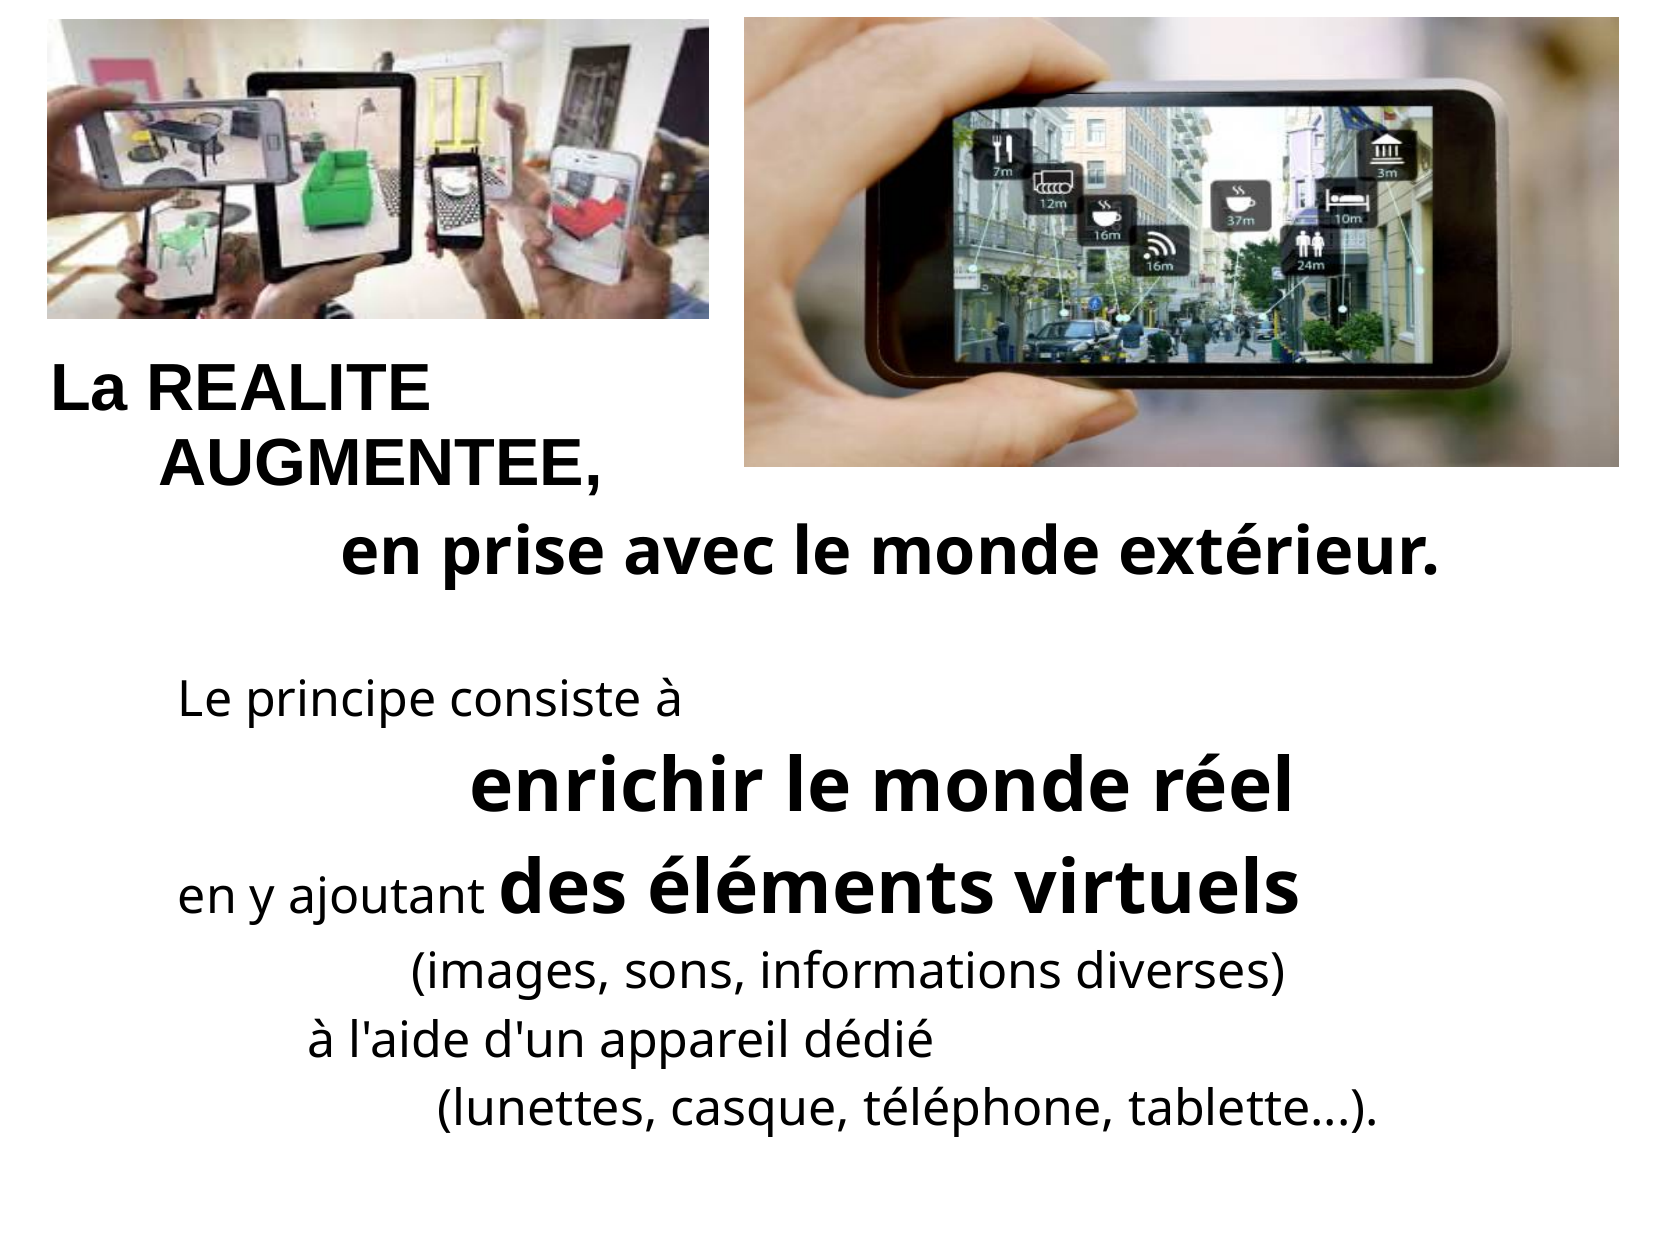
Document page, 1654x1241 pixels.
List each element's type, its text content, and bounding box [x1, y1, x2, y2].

text_box La REALITE AUGMENTEE, [35, 342, 697, 506]
text_box en prise avec le monde extérieur. Le principe consiste à enrichir le monde réel en y ajoutant des éléments virtuels (images, sons, informations diverses) à l'aide d'un appareil dédié (lunettes, casque, téléphone, tablette...). [70, 496, 1619, 1162]
picture [47, 19, 709, 319]
picture [744, 17, 1619, 467]
